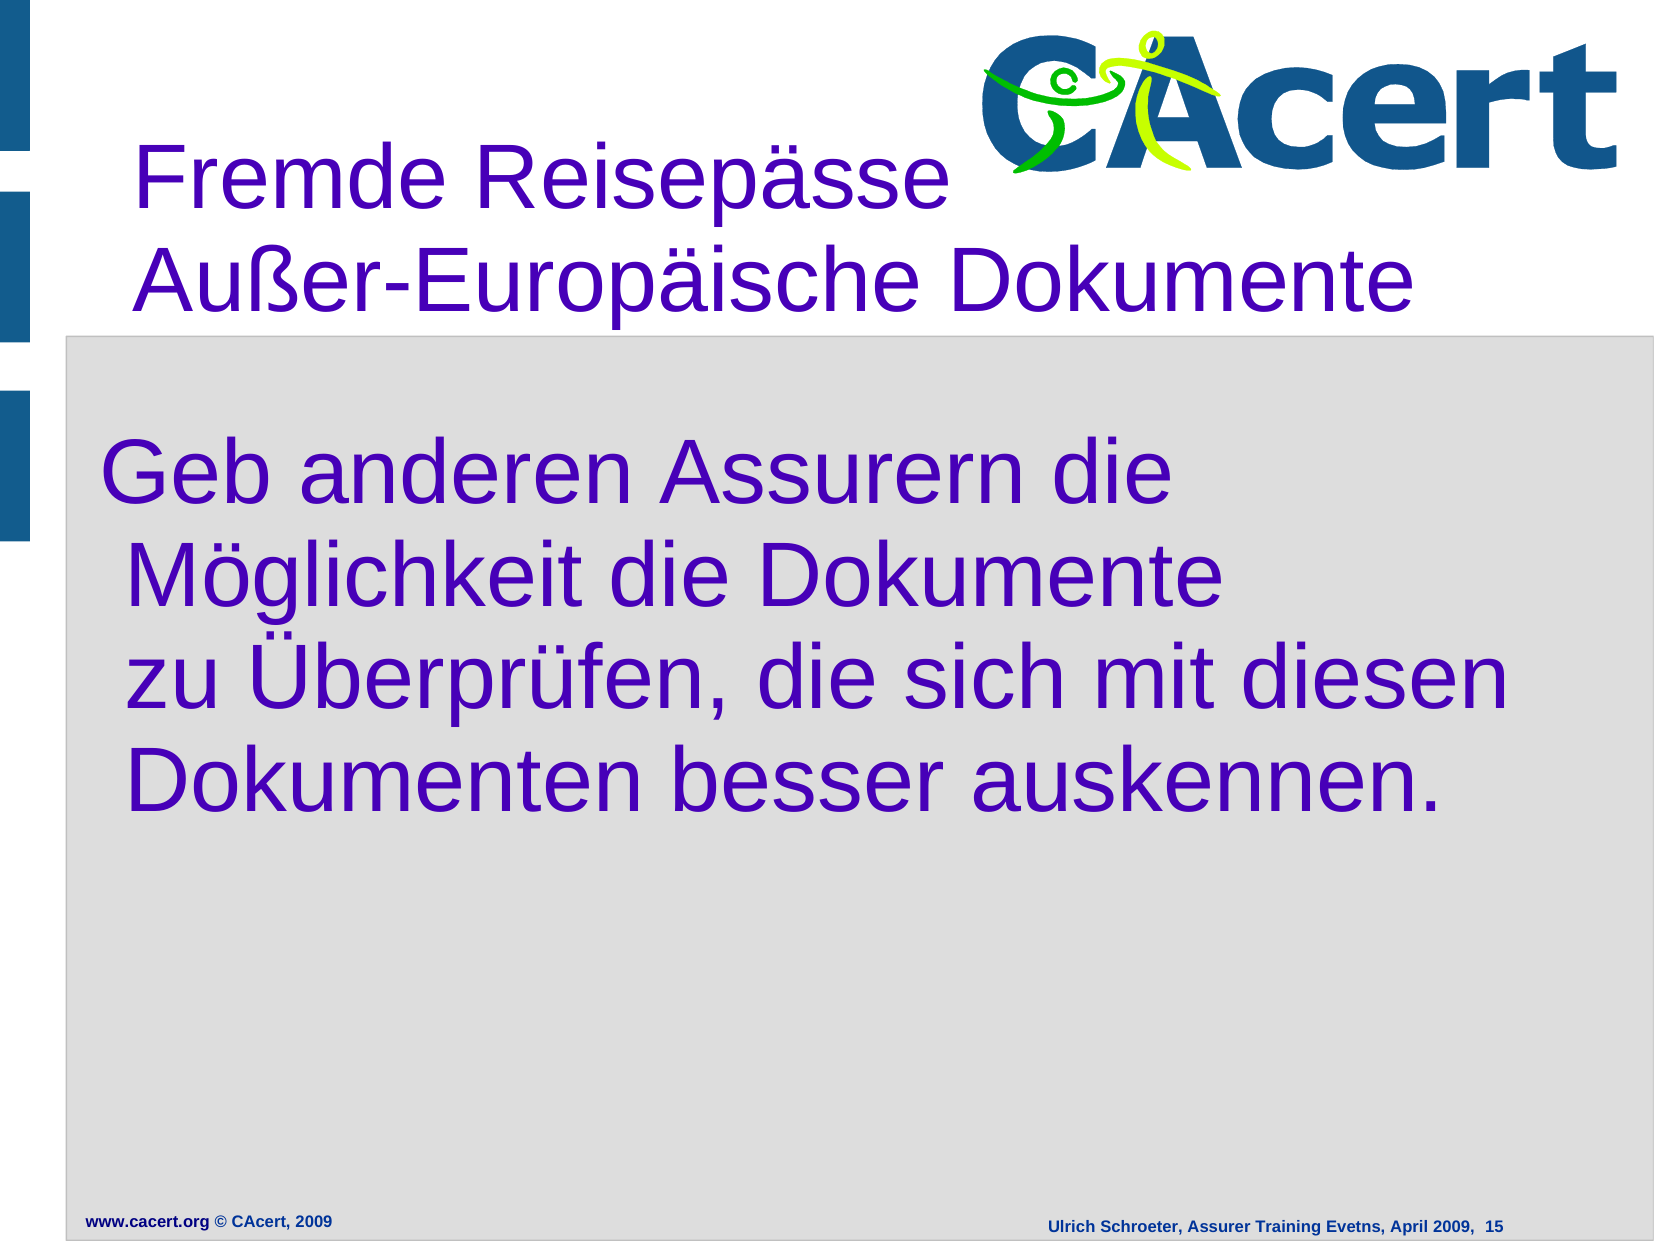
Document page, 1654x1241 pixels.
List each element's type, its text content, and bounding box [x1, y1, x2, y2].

text_box Geb anderen Assurern die Möglichkeit die Dokumente zu Überprüfen, die sich mit diesen Dokumenten besser auskennen. [59, 413, 1528, 839]
text_box Fremde Reisepässe Außer-Europäische Dokumente [118, 118, 1434, 339]
